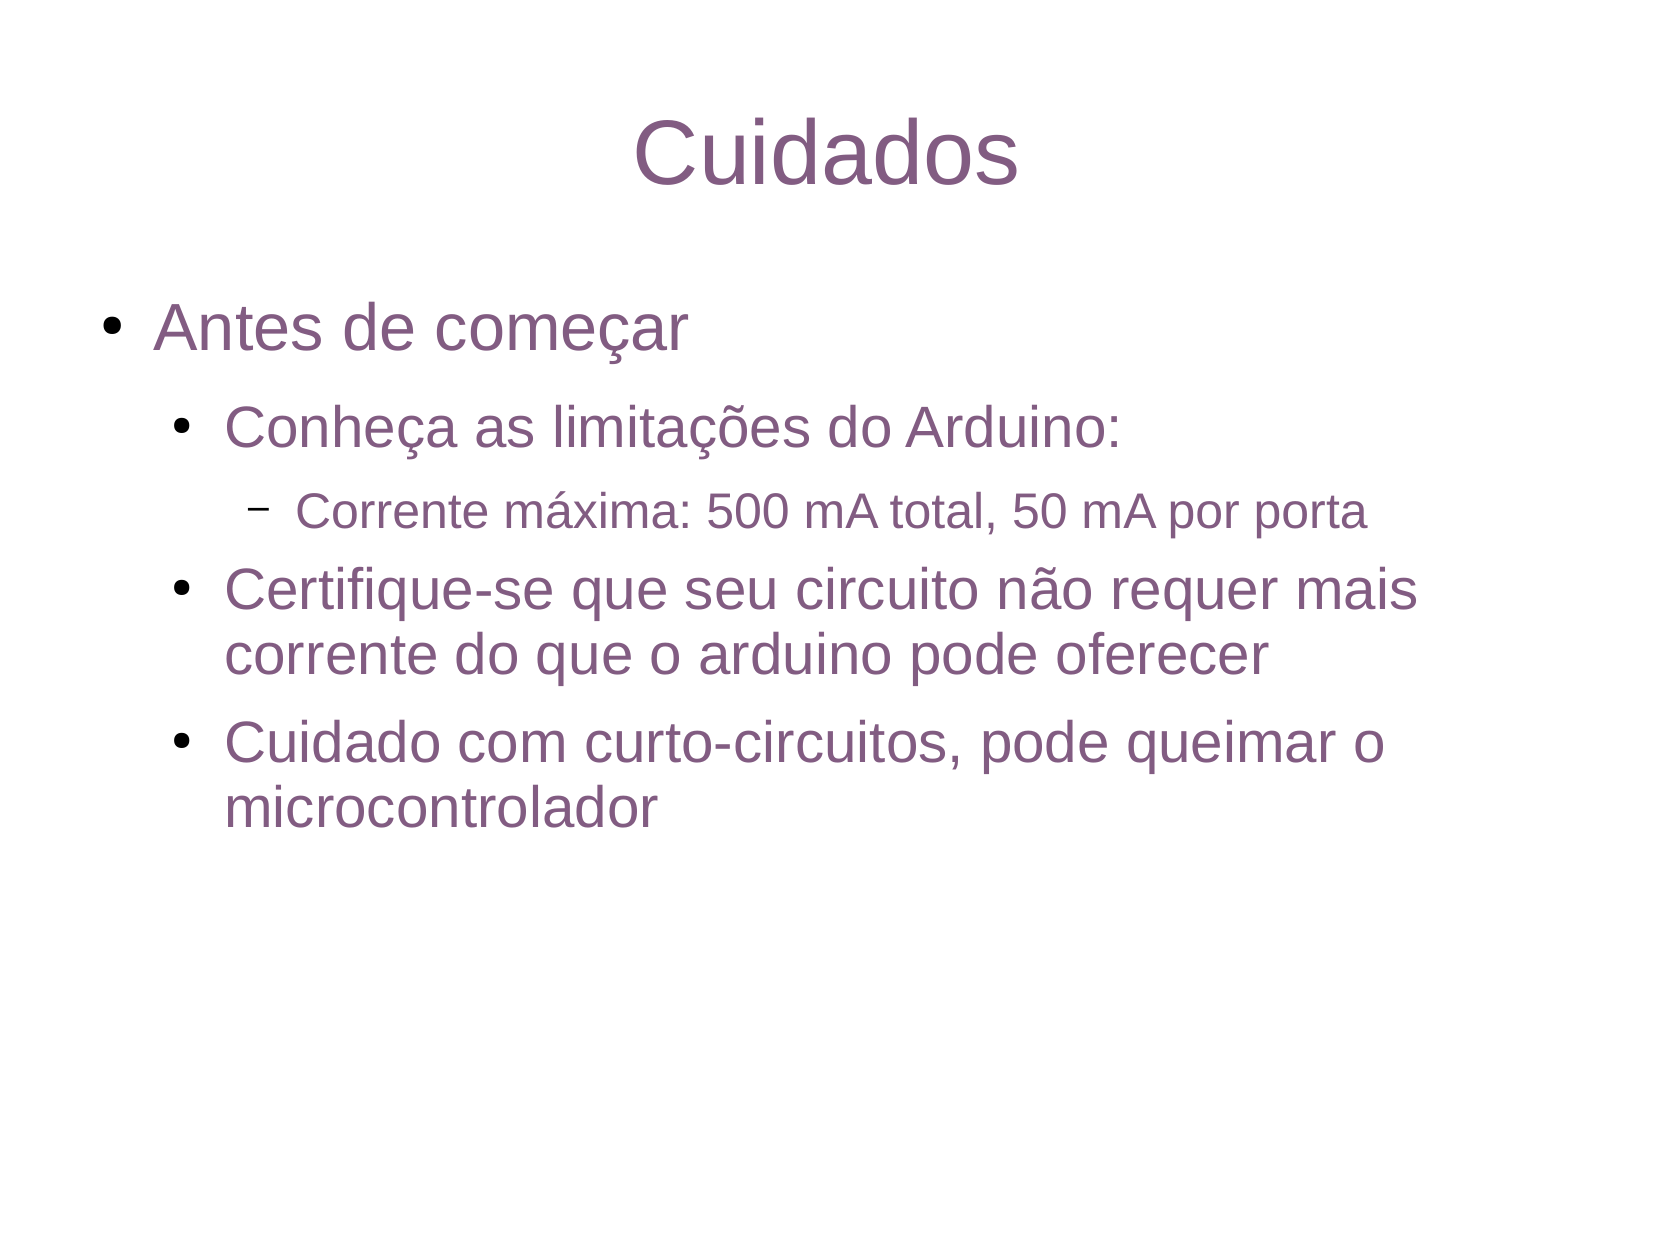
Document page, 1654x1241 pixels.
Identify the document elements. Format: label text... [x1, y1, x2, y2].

title Cuidados [82, 49, 1571, 257]
list Antes de começar Conheça as limitações do Arduino: Corrente máxima: 500 mA total, 50 mA por porta Certifique-se que seu circuito não requer mais corrente do que o arduino pode oferecer Cuidado com curto-circuitos, pode queimar o microcontrolador [82, 290, 1538, 1010]
